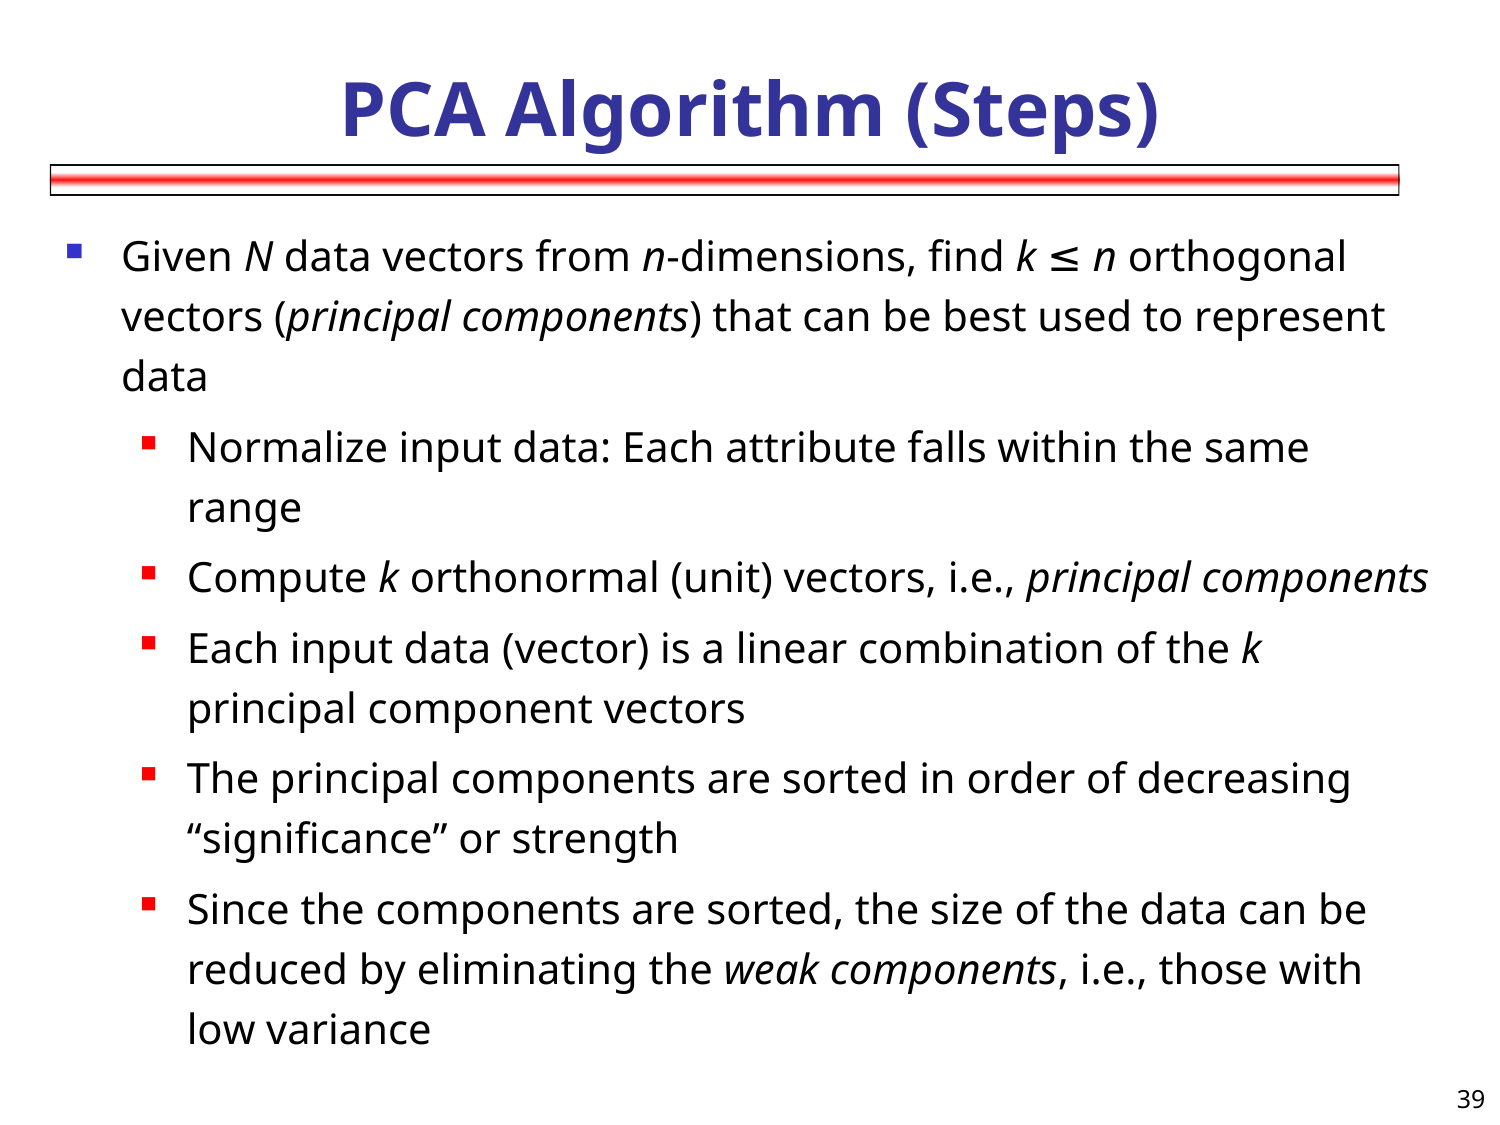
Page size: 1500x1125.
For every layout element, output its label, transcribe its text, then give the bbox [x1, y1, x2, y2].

title PCA Algorithm (Steps) [0, 24, 1500, 188]
text_box <number> [1187, 1062, 1500, 1125]
list Given N data vectors from n-dimensions, find k ≤ n orthogonal vectors (principal components) that can be best used to represent data Normalize input data: Each attribute falls within the same range Compute k orthonormal (unit) vectors, i.e., principal components Each input data (vector) is a linear combination of the k principal component vectors The principal components are sorted in order of decreasing “significance” or strength Since the components are sorted, the size of the data can be reduced by eliminating the weak components, i.e., those with low variance [50, 212, 1450, 1120]
